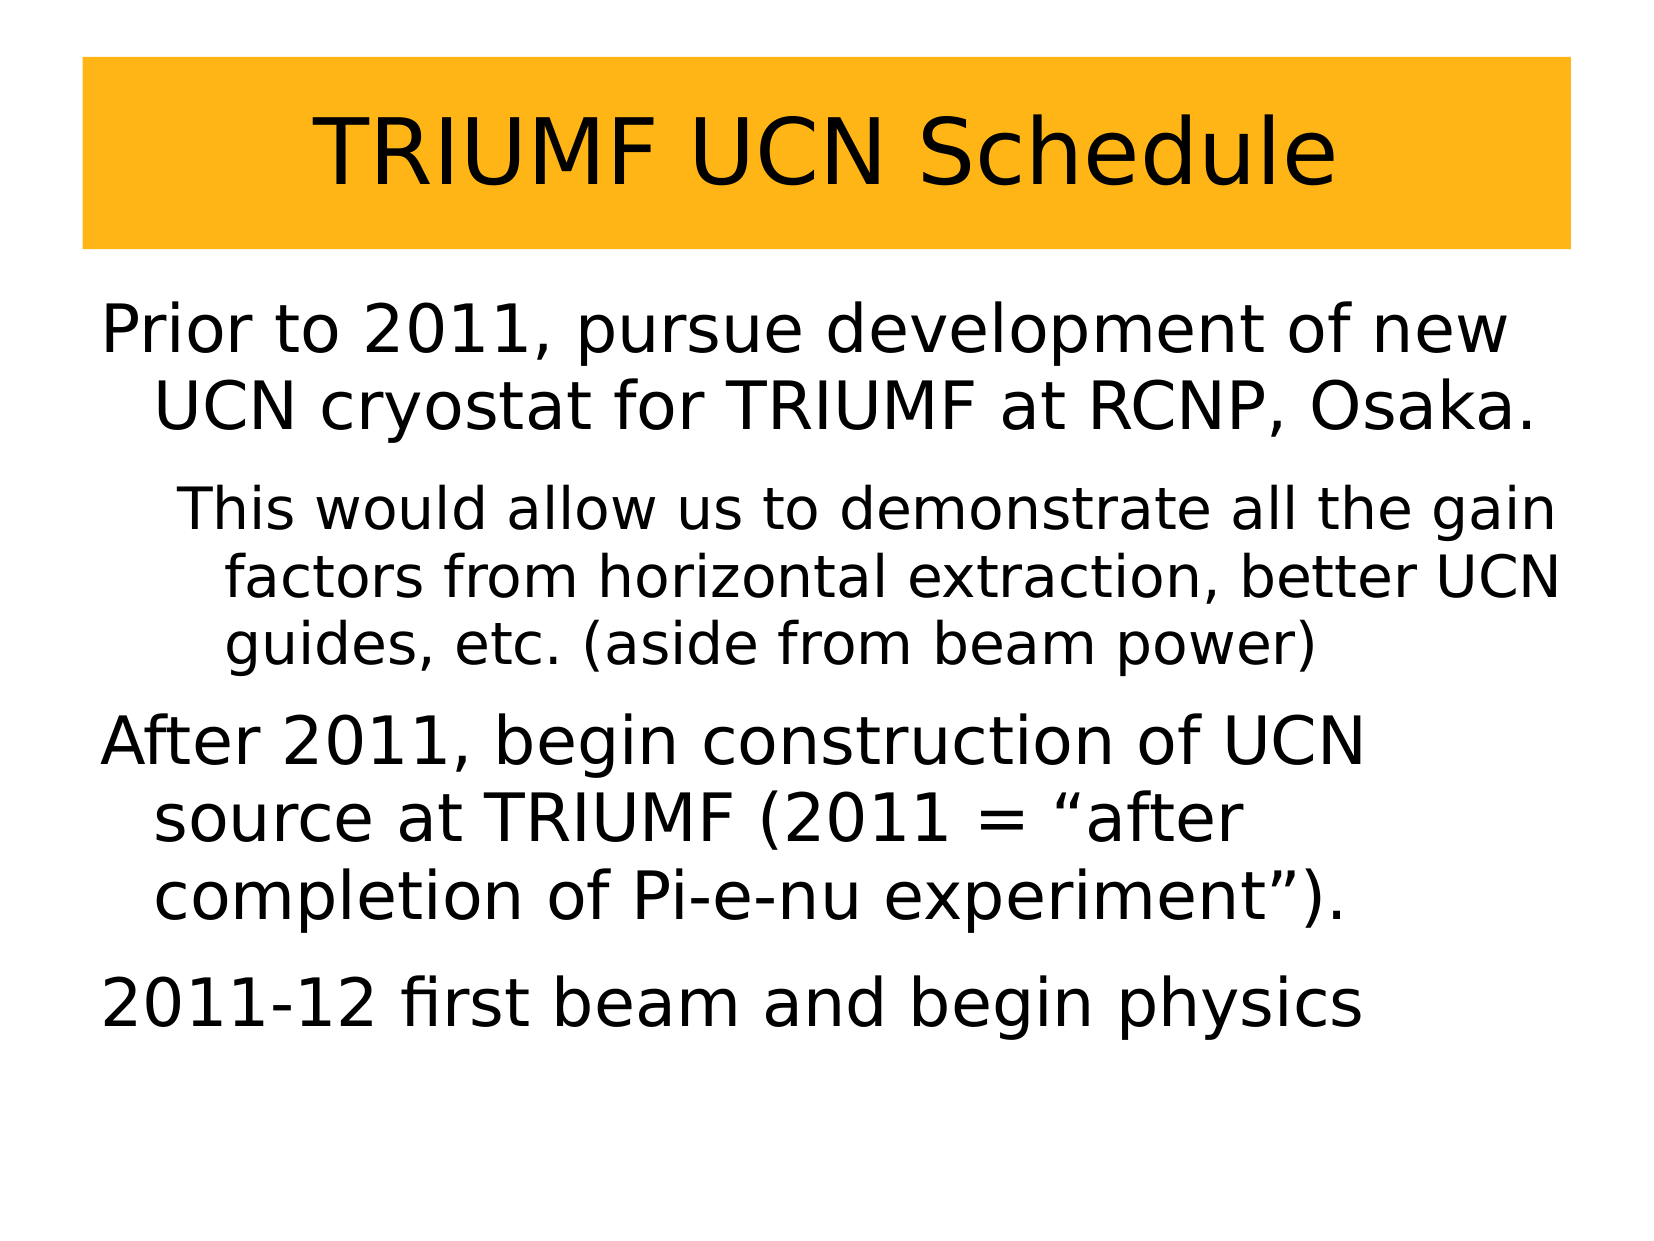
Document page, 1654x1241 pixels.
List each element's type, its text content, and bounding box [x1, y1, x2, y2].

title TRIUMF UCN Schedule [82, 56, 1571, 250]
list Prior to 2011, pursue development of new UCN cryostat for TRIUMF at RCNP, Osaka. This would allow us to demonstrate all the gain factors from horizontal extraction, better UCN guides, etc. (aside from beam power) After 2011, begin construction of UCN source at TRIUMF (2011 = “after completion of Pi-e-nu experiment”). 2011-12 first beam and begin physics [82, 290, 1571, 1094]
